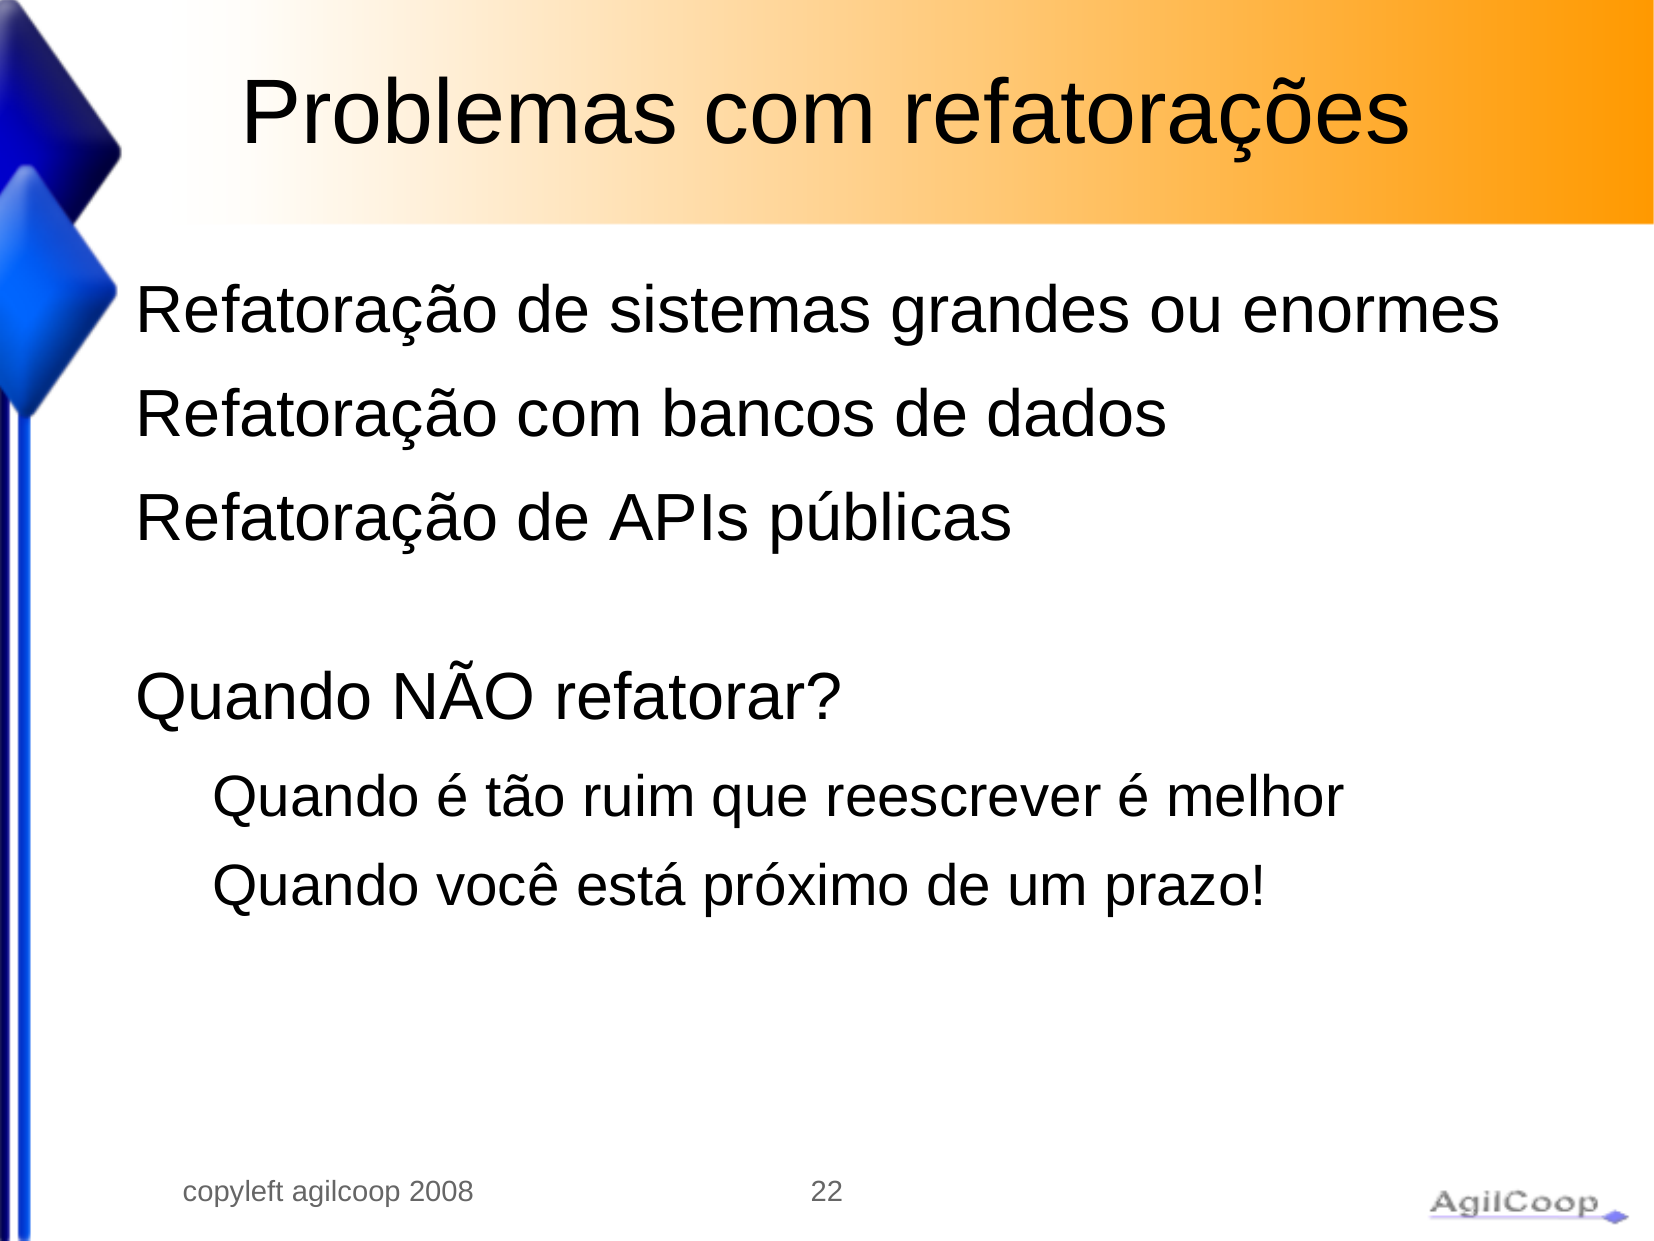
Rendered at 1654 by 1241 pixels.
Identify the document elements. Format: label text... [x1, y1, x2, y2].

list Refatoração de sistemas grandes ou enormes Refatoração com bancos de dados Refatoração de APIs públicas Quando NÃO refatorar? Quando é tão ruim que reescrever é melhor Quando você está próximo de um prazo! [118, 271, 1607, 1123]
picture [0, 0, 1654, 1241]
title Problemas com refatorações [82, 8, 1571, 216]
